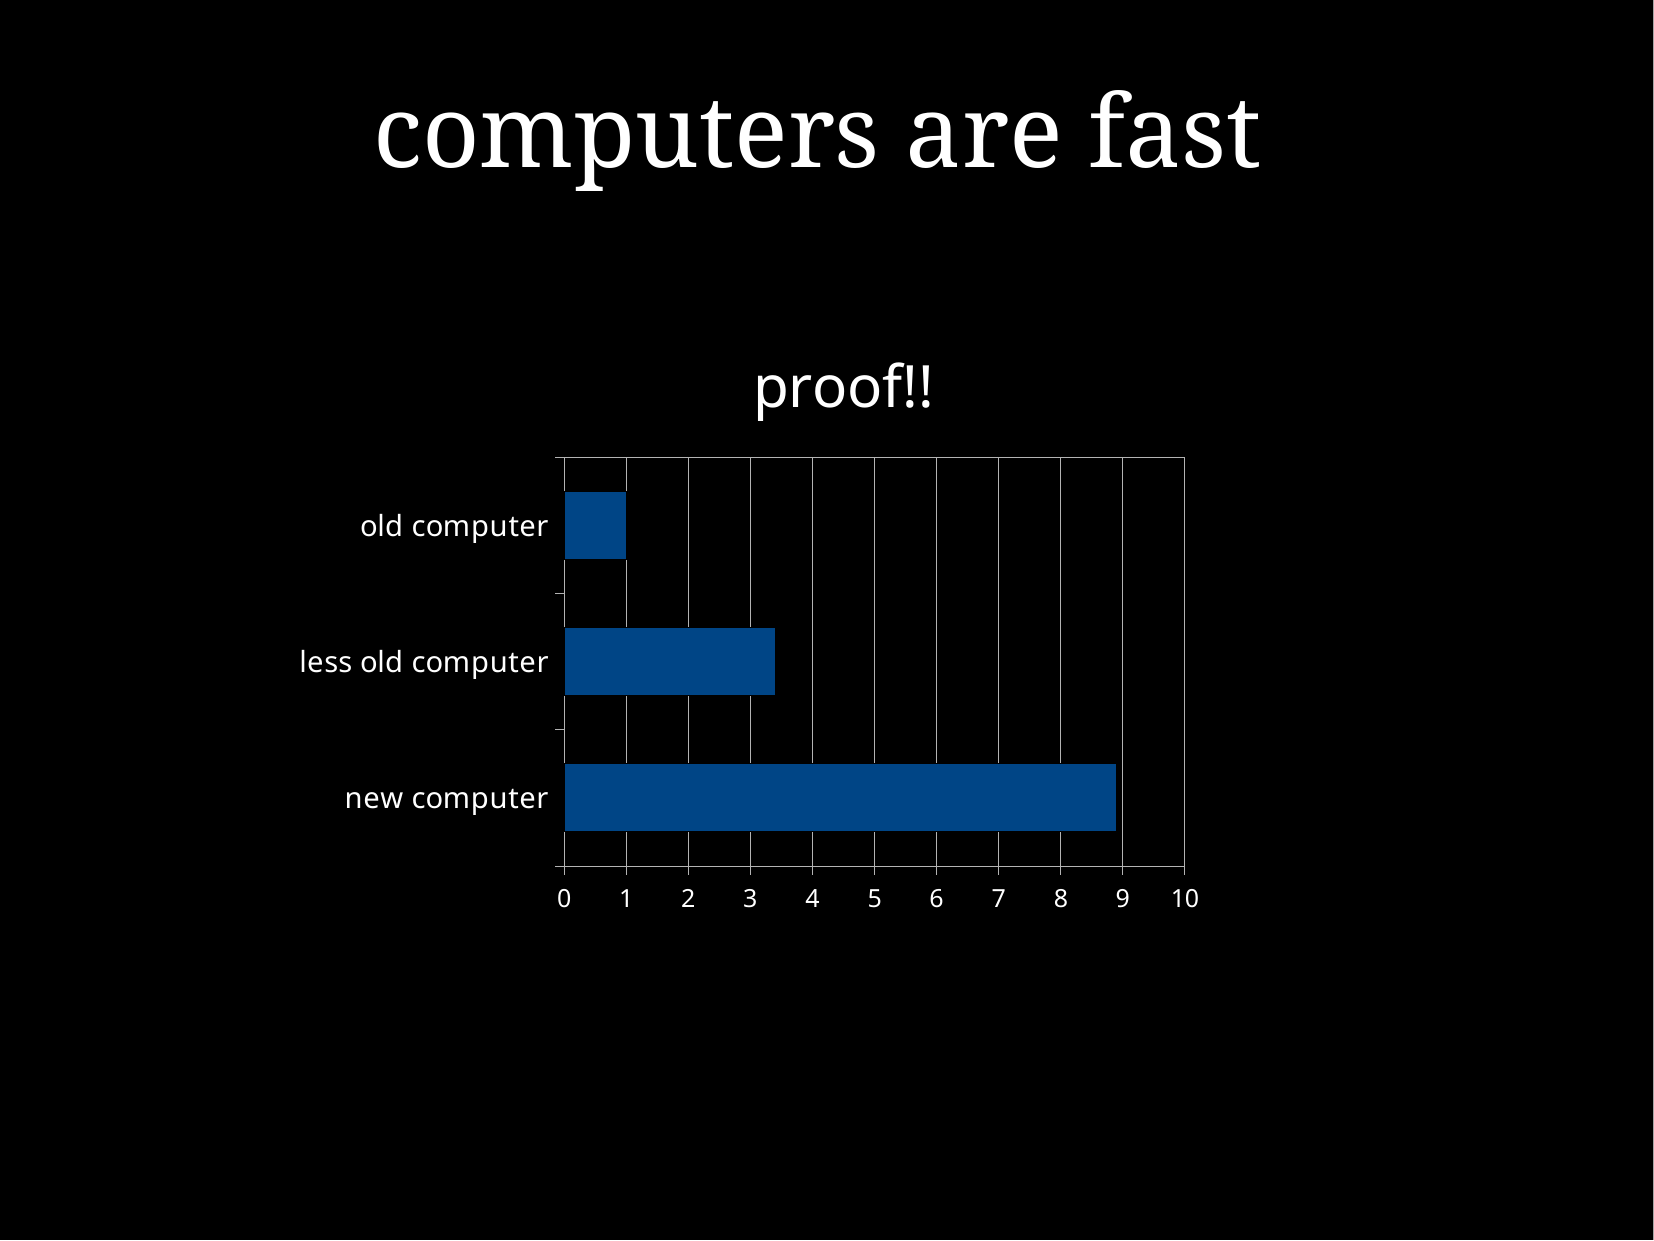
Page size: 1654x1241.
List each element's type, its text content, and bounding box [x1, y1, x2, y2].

text_box proof!! [675, 337, 1013, 421]
chart [280, 340, 1351, 938]
title computers are fast [86, 32, 1576, 226]
